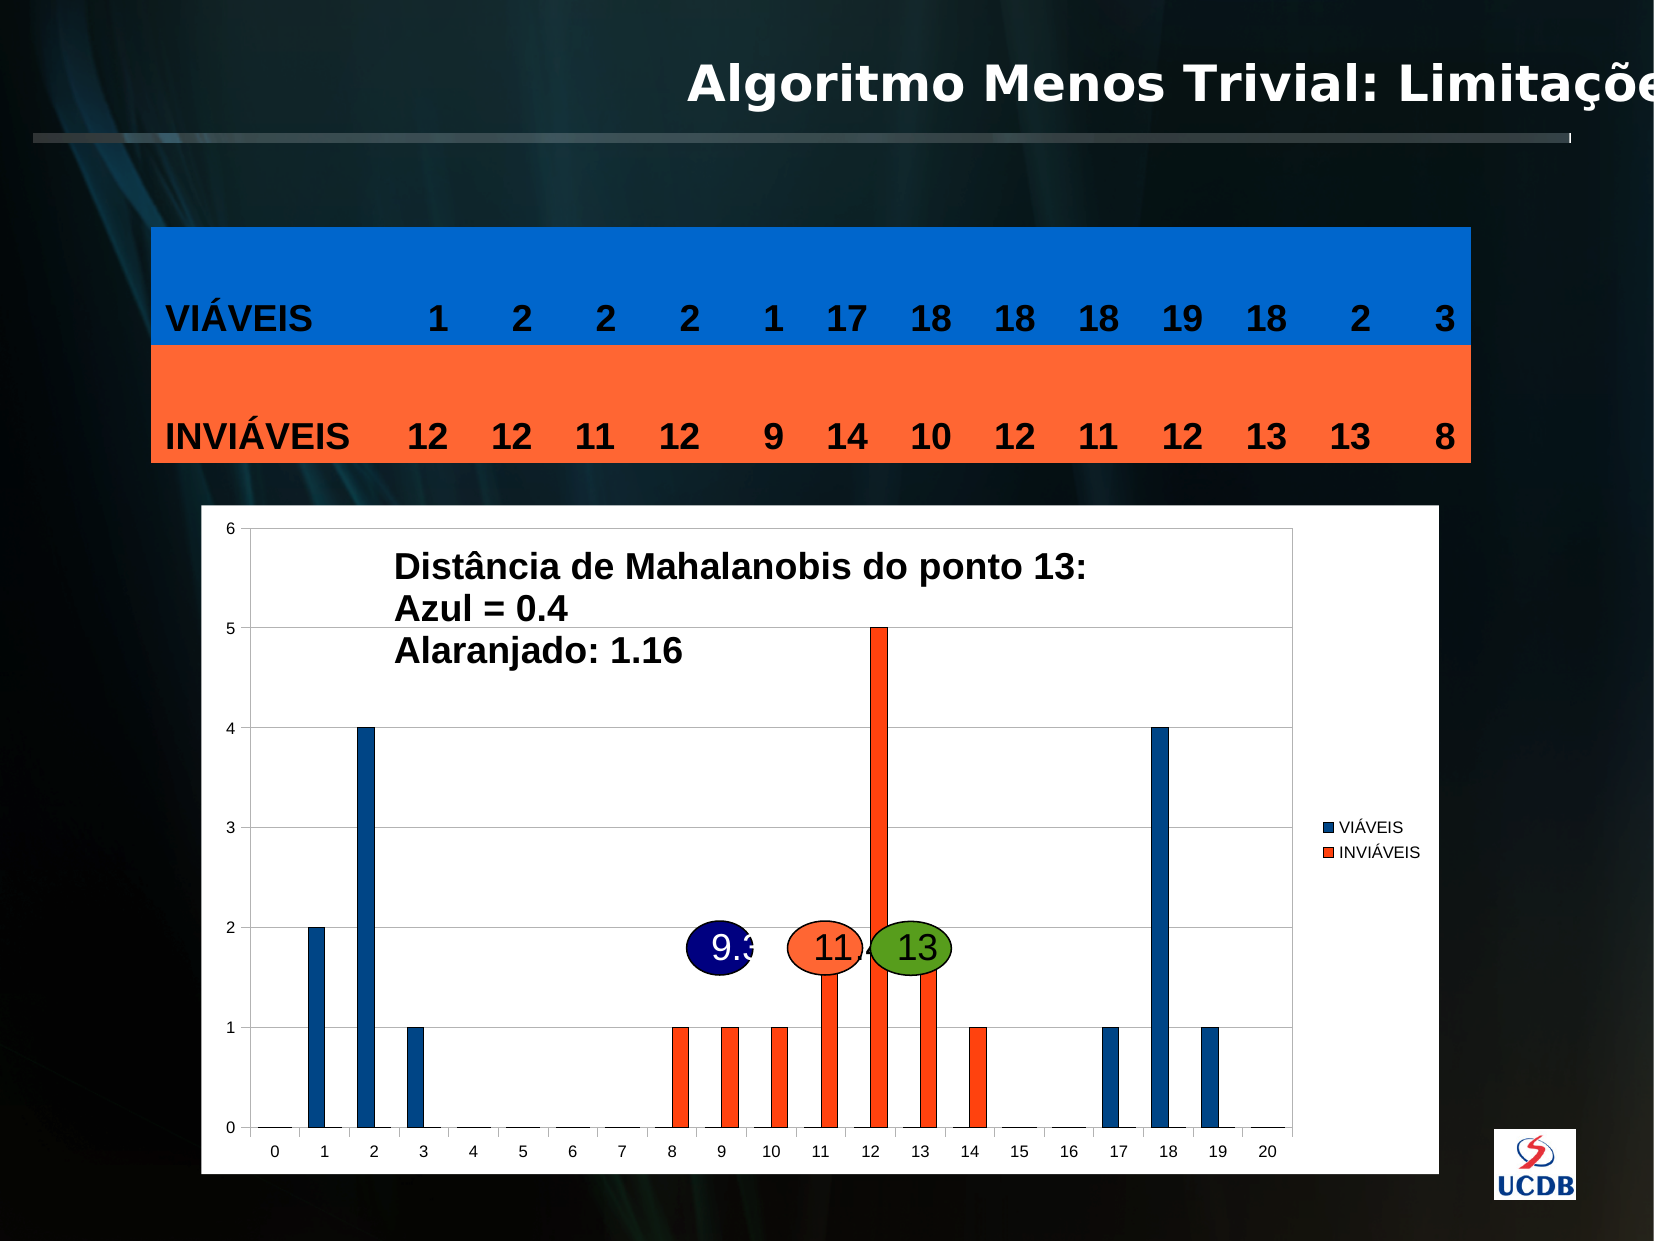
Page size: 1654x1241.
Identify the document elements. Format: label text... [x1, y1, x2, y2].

table_cell 9 [715, 345, 799, 463]
table_cell 12 [379, 345, 463, 463]
table_cell INVIÁVEIS [151, 345, 379, 463]
table_cell 12 [1134, 345, 1218, 463]
table_header 17 [799, 227, 883, 345]
table_header 18 [883, 227, 967, 345]
table_header 1 [379, 227, 463, 345]
text_box Algoritmo Menos Trivial: Limitações – Multimodal [672, 45, 936, 119]
table_cell 13 [1218, 345, 1302, 463]
picture [0, 0, 1654, 1241]
table_header VIÁVEIS [151, 227, 379, 345]
table_header 18 [1050, 227, 1134, 345]
table_header 2 [463, 227, 547, 345]
table_cell 11 [547, 345, 631, 463]
table_header 2 [631, 227, 715, 345]
table_header 18 [1218, 227, 1302, 345]
table_cell 12 [967, 345, 1050, 463]
table_cell 14 [799, 345, 883, 463]
table_cell 11 [1050, 345, 1134, 463]
table_header 18 [967, 227, 1050, 345]
table_cell 13 [1302, 345, 1386, 463]
text_box Distância de Mahalanobis do ponto 13: Azul = 0.4 Alaranjado: 1.16 [378, 538, 1104, 680]
table_cell 12 [463, 345, 547, 463]
text_box 13 [870, 921, 952, 976]
chart [201, 505, 1439, 1175]
table_cell 10 [883, 345, 967, 463]
table_header 2 [1302, 227, 1386, 345]
text_box 11.4 [787, 921, 863, 976]
table_header 2 [547, 227, 631, 345]
table_cell 8 [1386, 345, 1471, 463]
table_header 19 [1134, 227, 1218, 345]
table_header 3 [1386, 227, 1471, 345]
table_cell 12 [631, 345, 715, 463]
table_header 1 [715, 227, 799, 345]
text_box 9.3 [686, 921, 753, 976]
